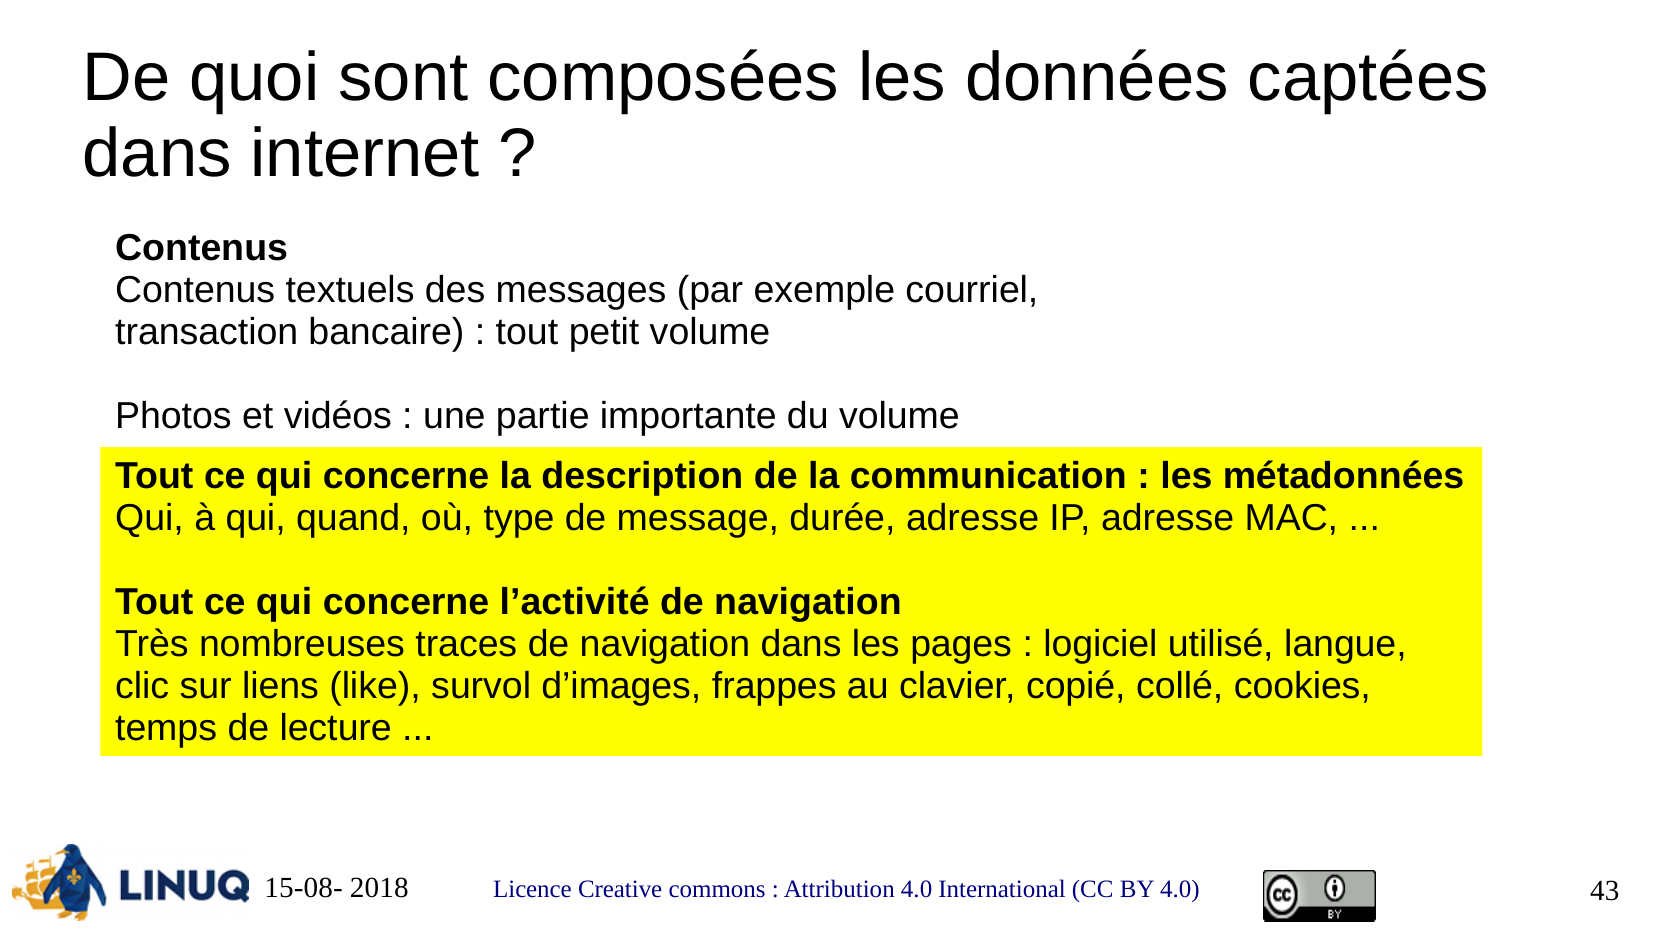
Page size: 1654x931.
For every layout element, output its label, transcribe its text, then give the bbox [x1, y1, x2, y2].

text_box Contenus Contenus textuels des messages (par exemple courriel, transaction bancaire) : tout petit volume Photos et vidéos : une partie importante du volume [100, 176, 1211, 444]
picture [11, 844, 249, 921]
picture [1263, 870, 1376, 922]
title De quoi sont composées les données captées dans internet ? [82, 37, 1571, 193]
text_box Tout ce qui concerne la description de la communication : les métadonnées Qui, à qui, quand, où, type de message, durée, adresse IP, adresse MAC, ... Tout ce qui concerne l’activité de navigation Très nombreuses traces de navigation dans les pages : logiciel utilisé, langue, clic sur liens (like), survol d’images, frappes au clavier, copié, collé, cookies, temps de lecture ... [100, 447, 1483, 756]
